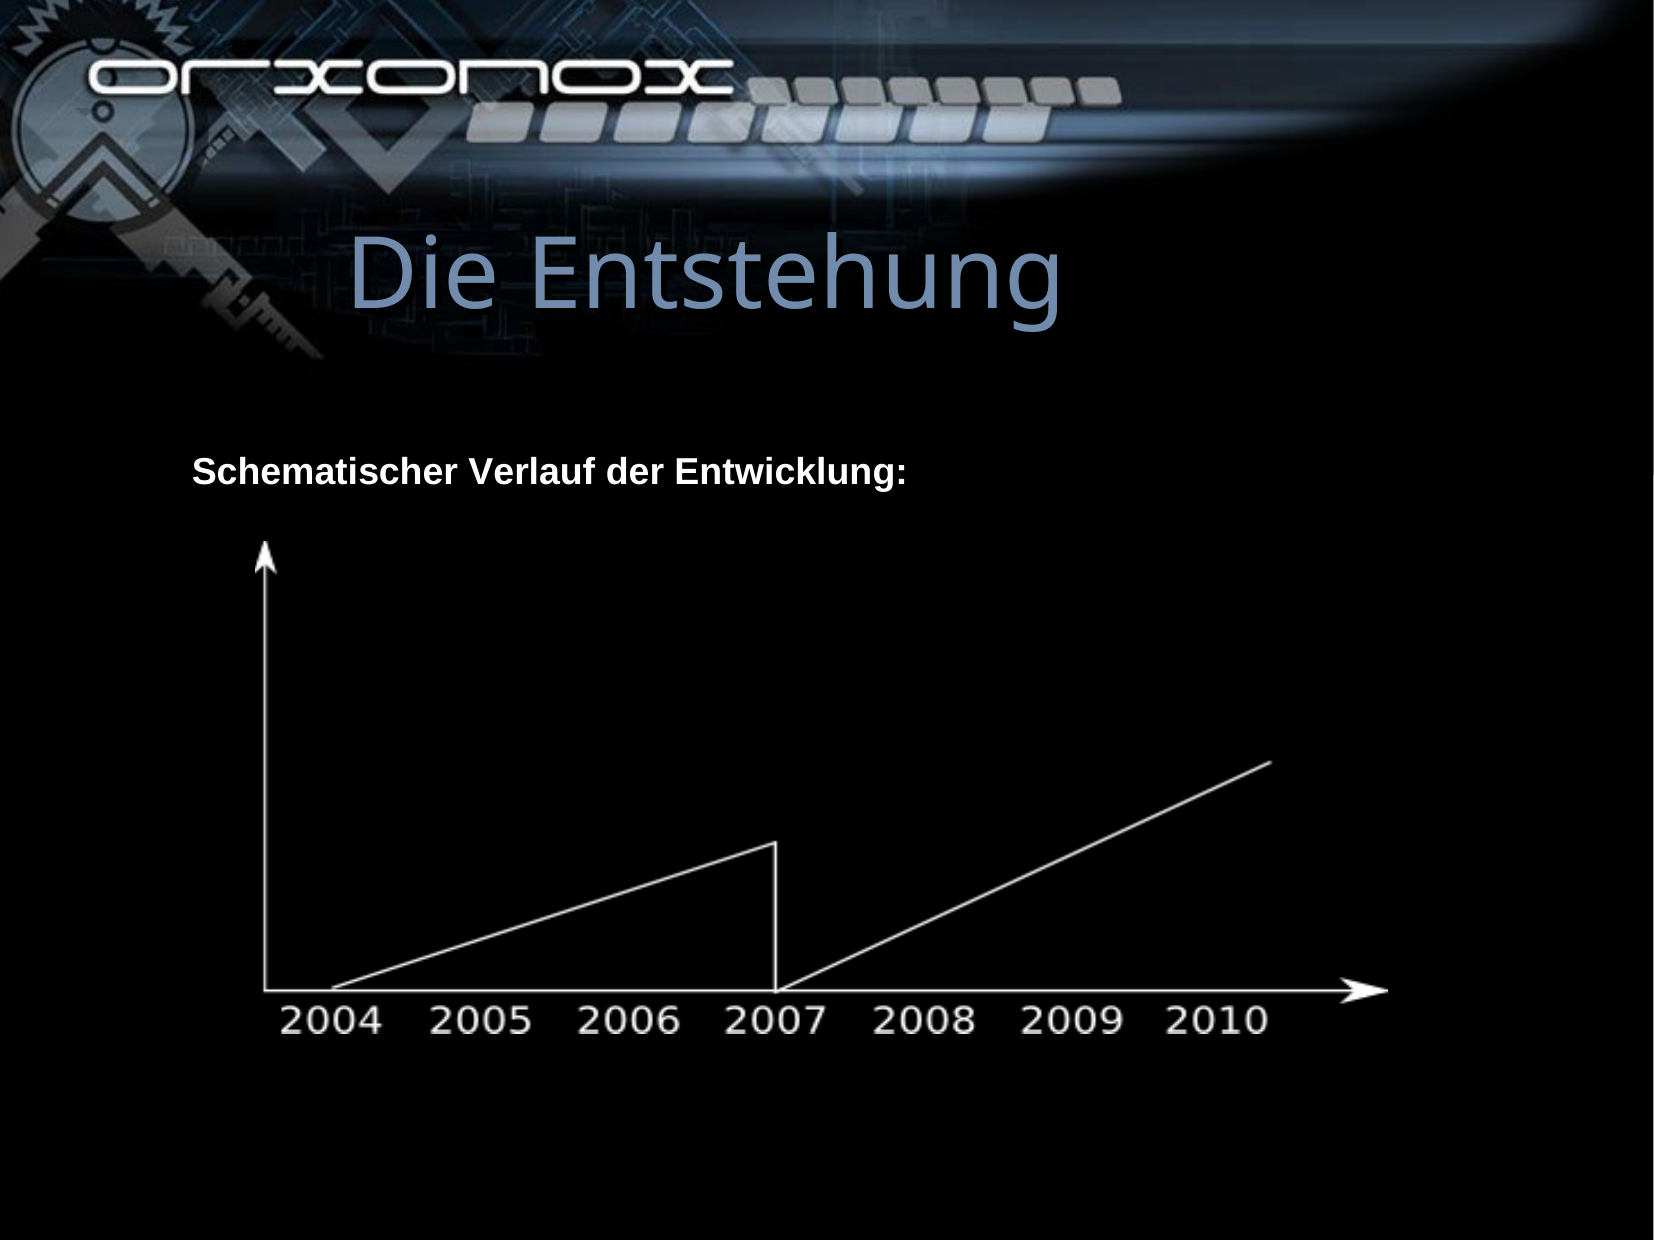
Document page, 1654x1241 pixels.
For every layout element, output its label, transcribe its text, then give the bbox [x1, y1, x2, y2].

text_box Die Entstehung [330, 194, 1388, 326]
text_box Schematischer Verlauf der Entwicklung: [177, 442, 1329, 542]
picture [255, 541, 1388, 1034]
picture [0, 0, 1654, 475]
